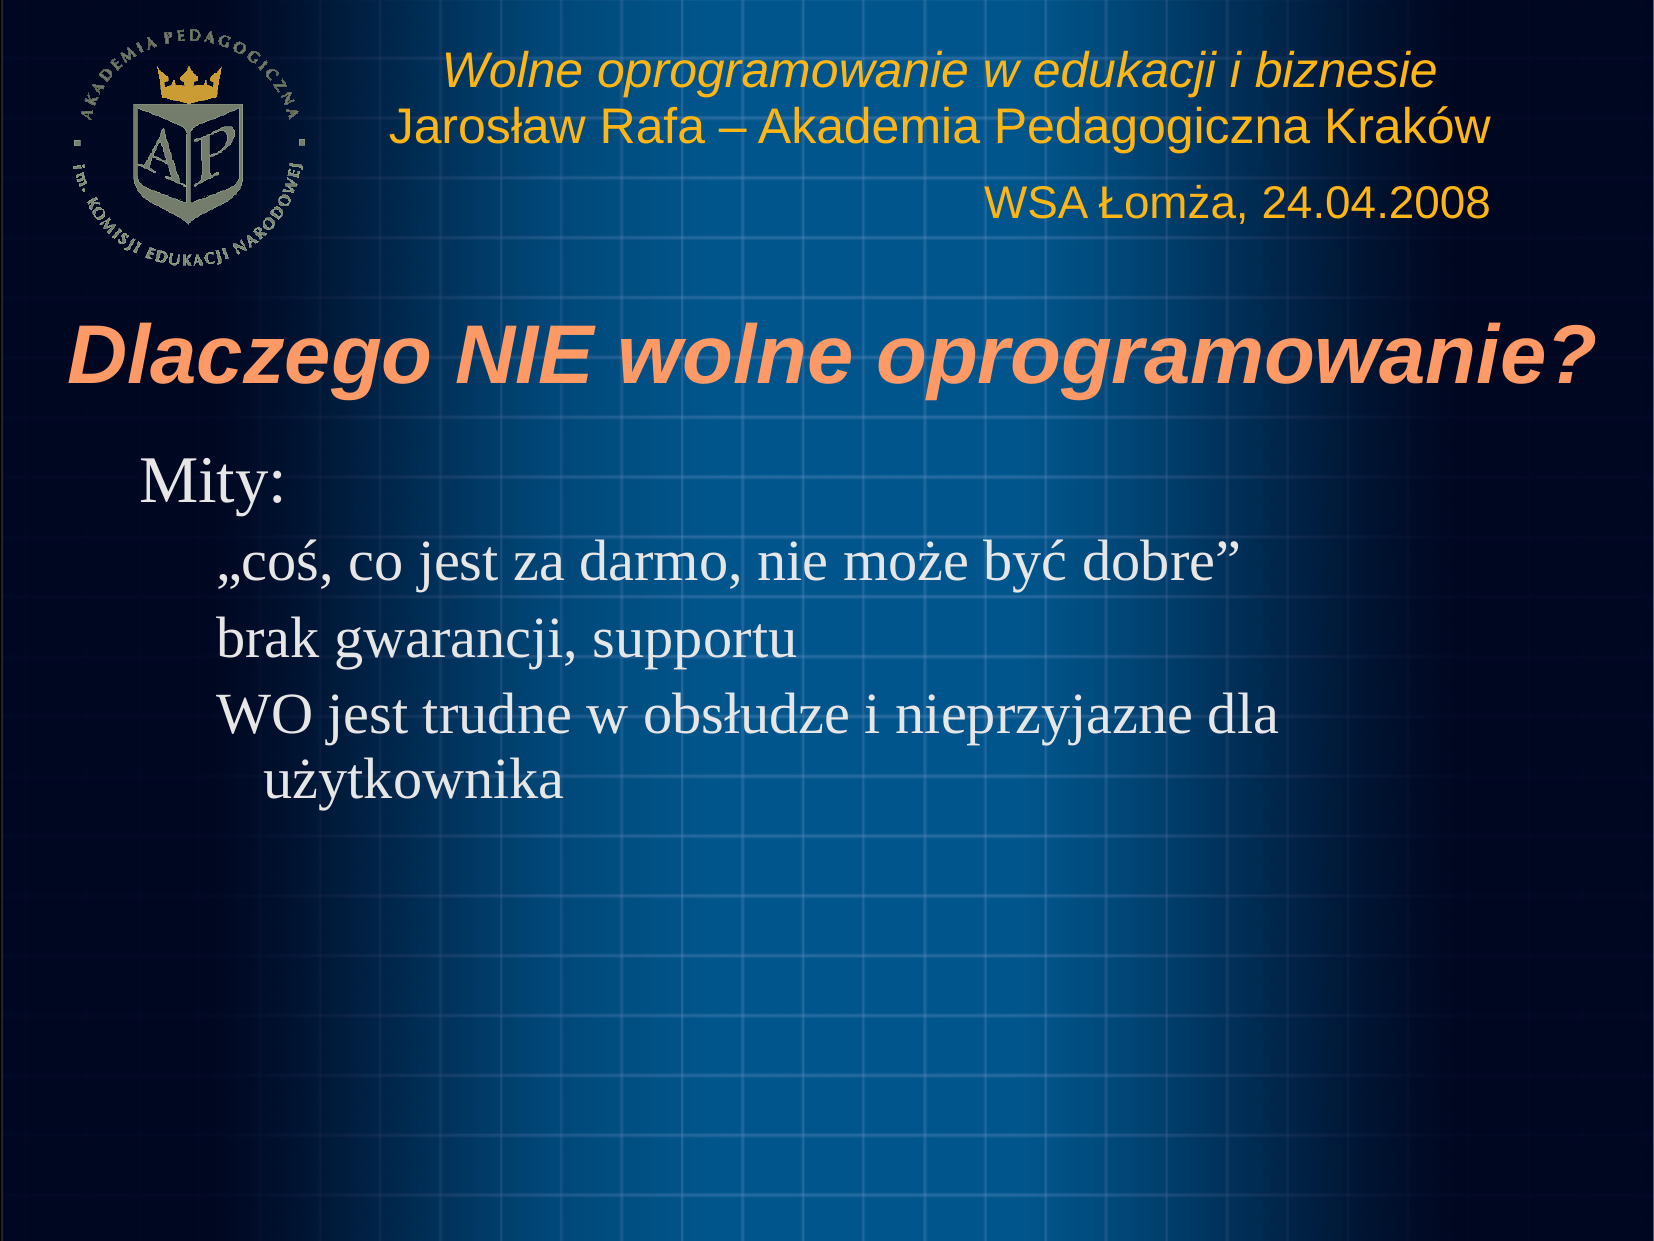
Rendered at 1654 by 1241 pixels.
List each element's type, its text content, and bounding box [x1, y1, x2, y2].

title Dlaczego NIE wolne oprogramowanie? [60, 302, 1606, 407]
picture [0, 0, 1654, 1241]
list Mity: „coś, co jest za darmo, nie może być dobre” brak gwarancji, supportu WO jest trudne w obsłudze i nieprzyjazne dla użytkownika [121, 442, 1561, 1118]
